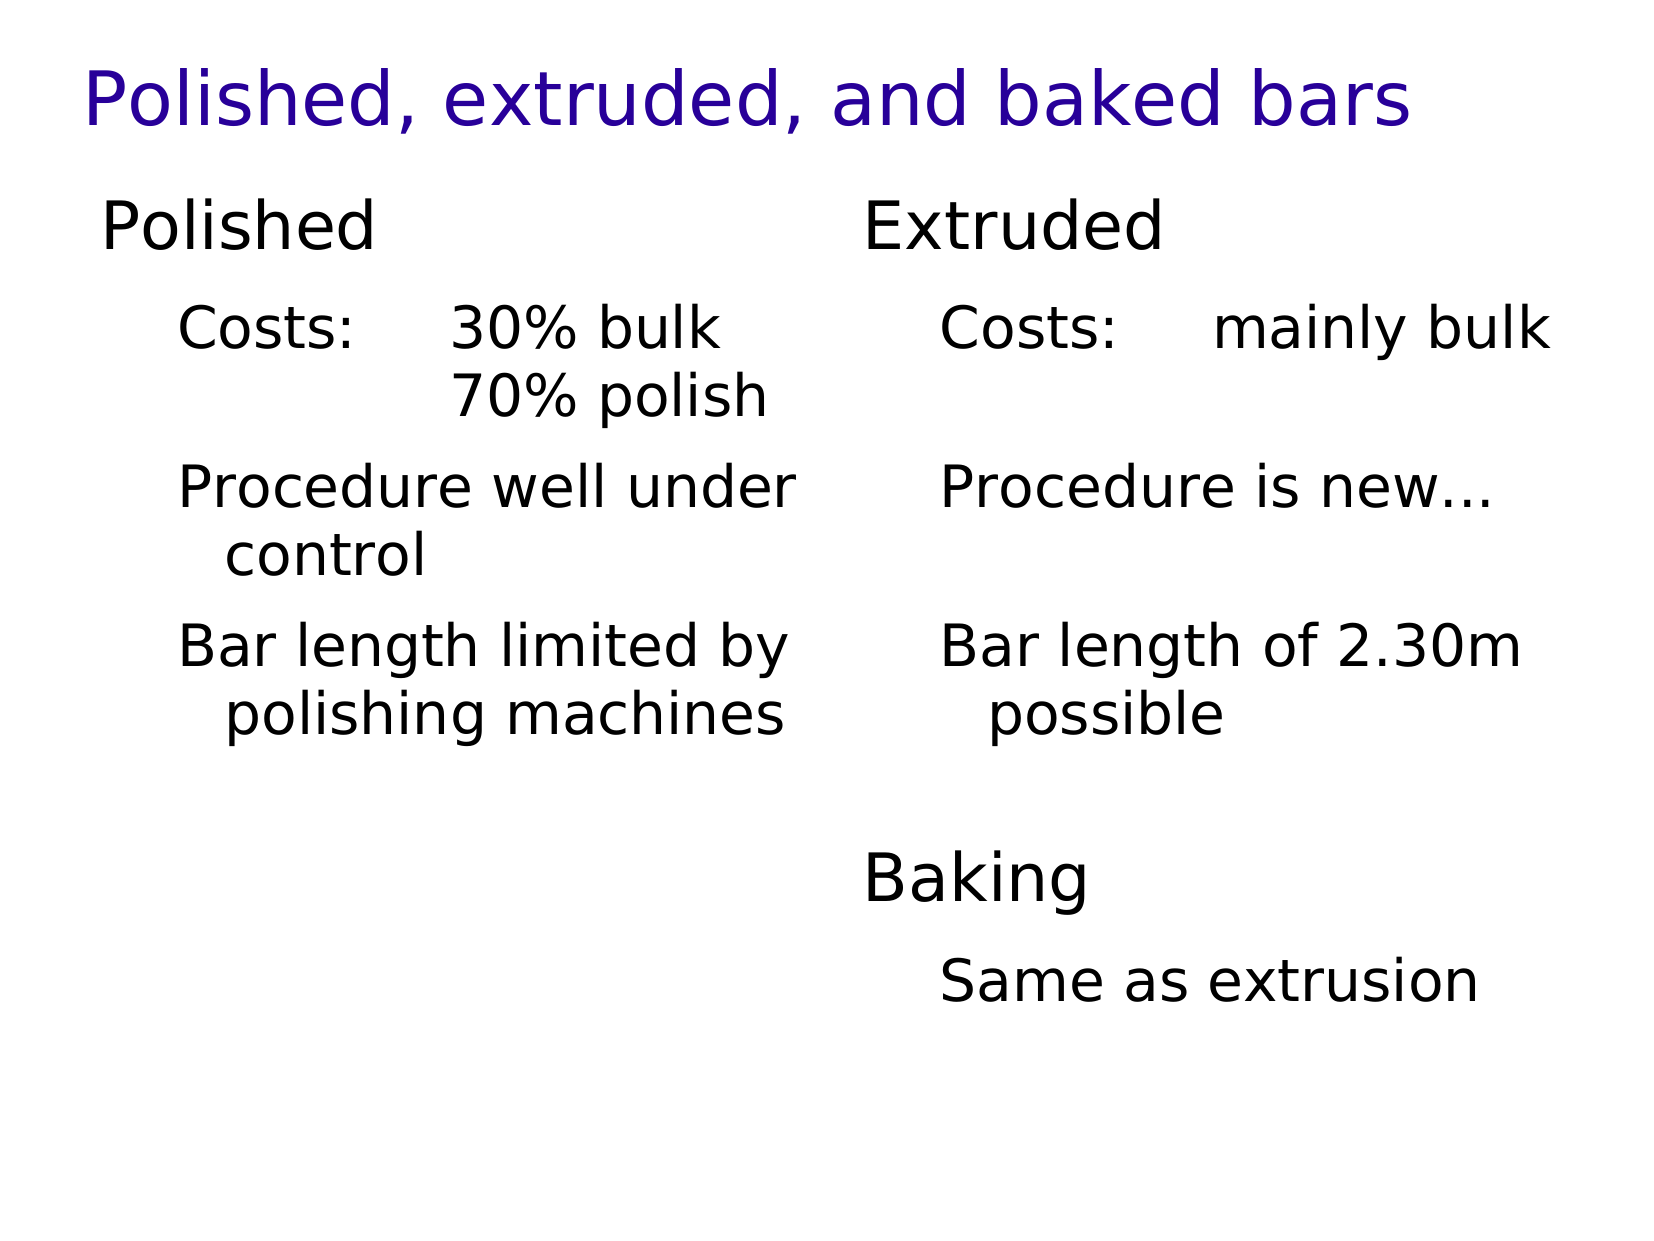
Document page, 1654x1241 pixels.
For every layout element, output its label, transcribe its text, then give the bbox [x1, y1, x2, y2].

title Polished, extruded, and baked bars [82, 49, 1571, 151]
list Polished Costs: 30% bulk 70% polish Procedure well under control Bar length limited by polishing machines [82, 187, 809, 1094]
list Extruded Costs: mainly bulk Procedure is new... Bar length of 2.30m possible Baking Same as extrusion [845, 187, 1572, 1094]
